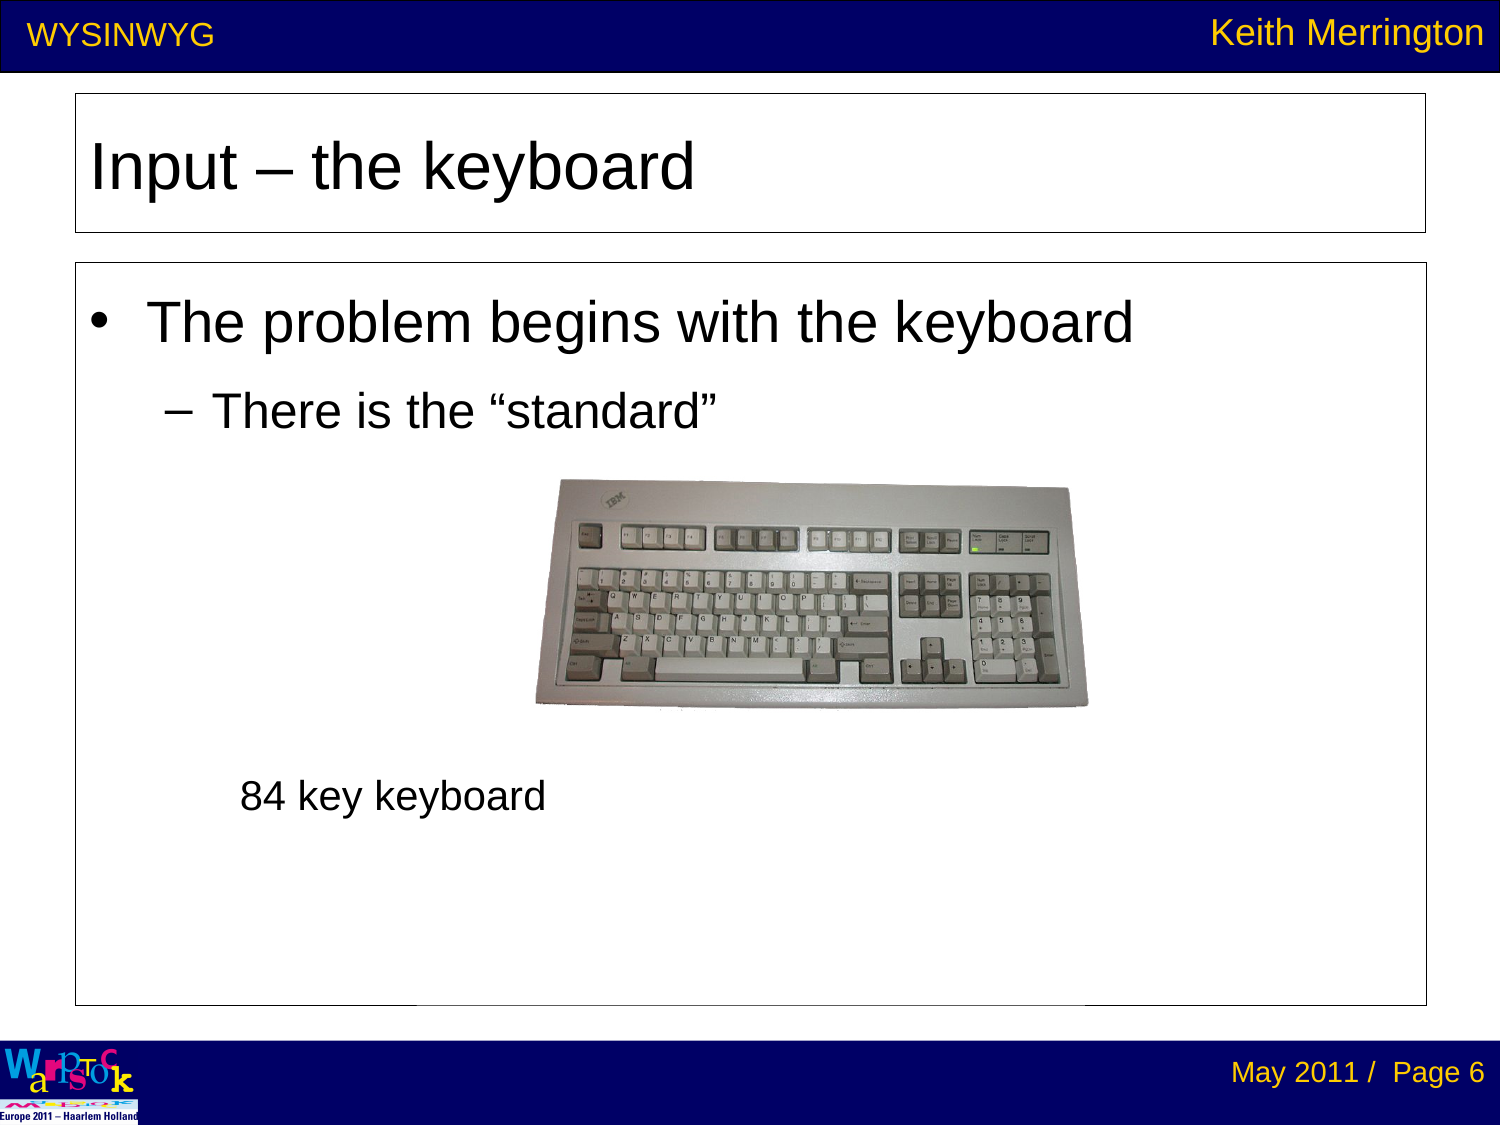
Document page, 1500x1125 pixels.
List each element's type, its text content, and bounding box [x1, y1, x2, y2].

list The problem begins with the keyboard There is the “standard” 84 key keyboard [75, 262, 1427, 1006]
title Input – the keyboard [75, 93, 1426, 233]
picture [0, 1042, 138, 1125]
picture [531, 476, 1094, 713]
